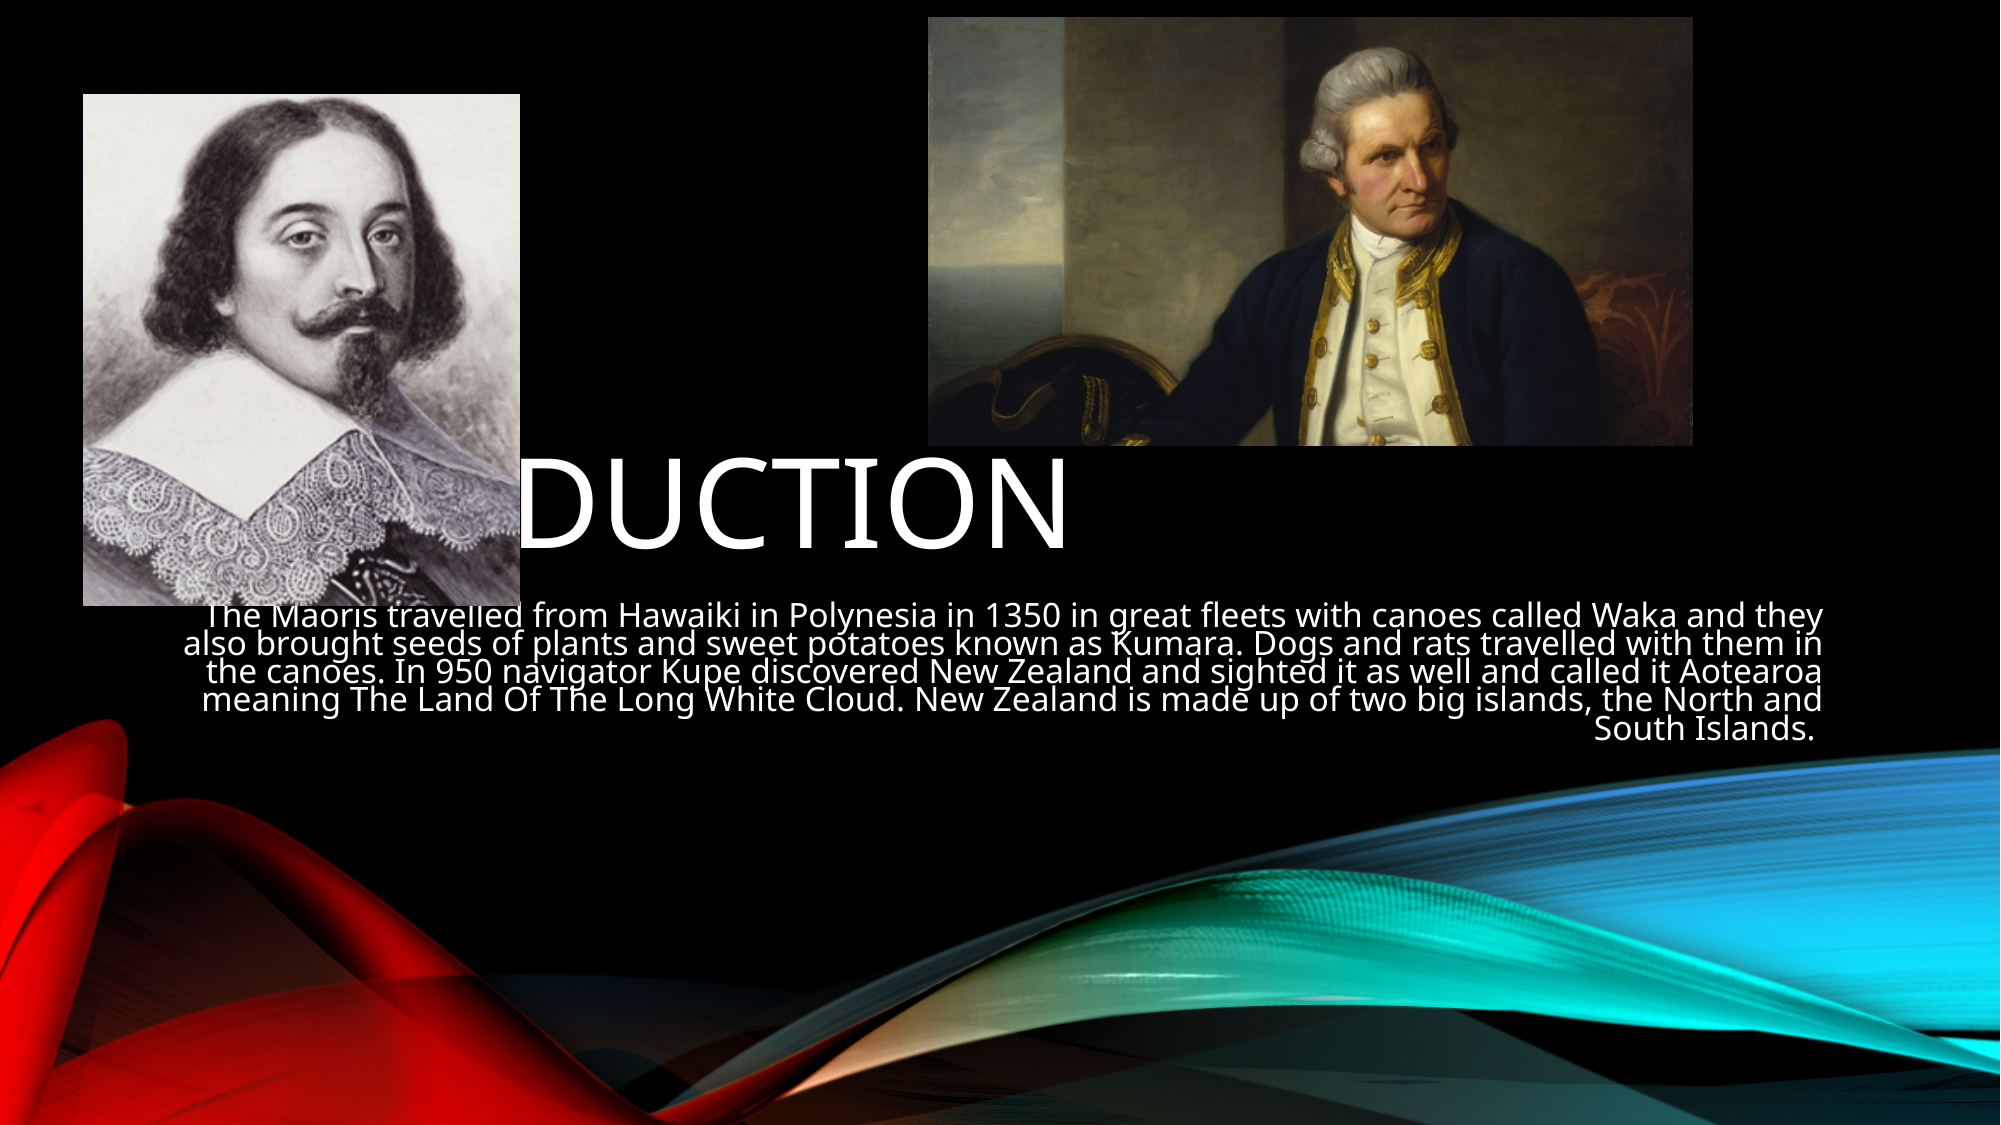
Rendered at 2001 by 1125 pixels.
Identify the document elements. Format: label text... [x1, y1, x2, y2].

picture [928, 17, 1693, 446]
list The Maoris travelled from Hawaiki in Polynesia in 1350 in great fleets with canoes called Waka and they also brought seeds of plants and sweet potatoes known as Kumara. Dogs and rats travelled with them in the canoes. In 950 navigator Kupe discovered New Zealand and sighted it as well and called it Aotearoa meaning The Land Of The Long White Cloud. New Zealand is made up of two big islands, the North and South Islands. [166, 624, 1959, 1006]
picture [83, 94, 520, 606]
title INTRODUCTION [520, 123, 1888, 584]
